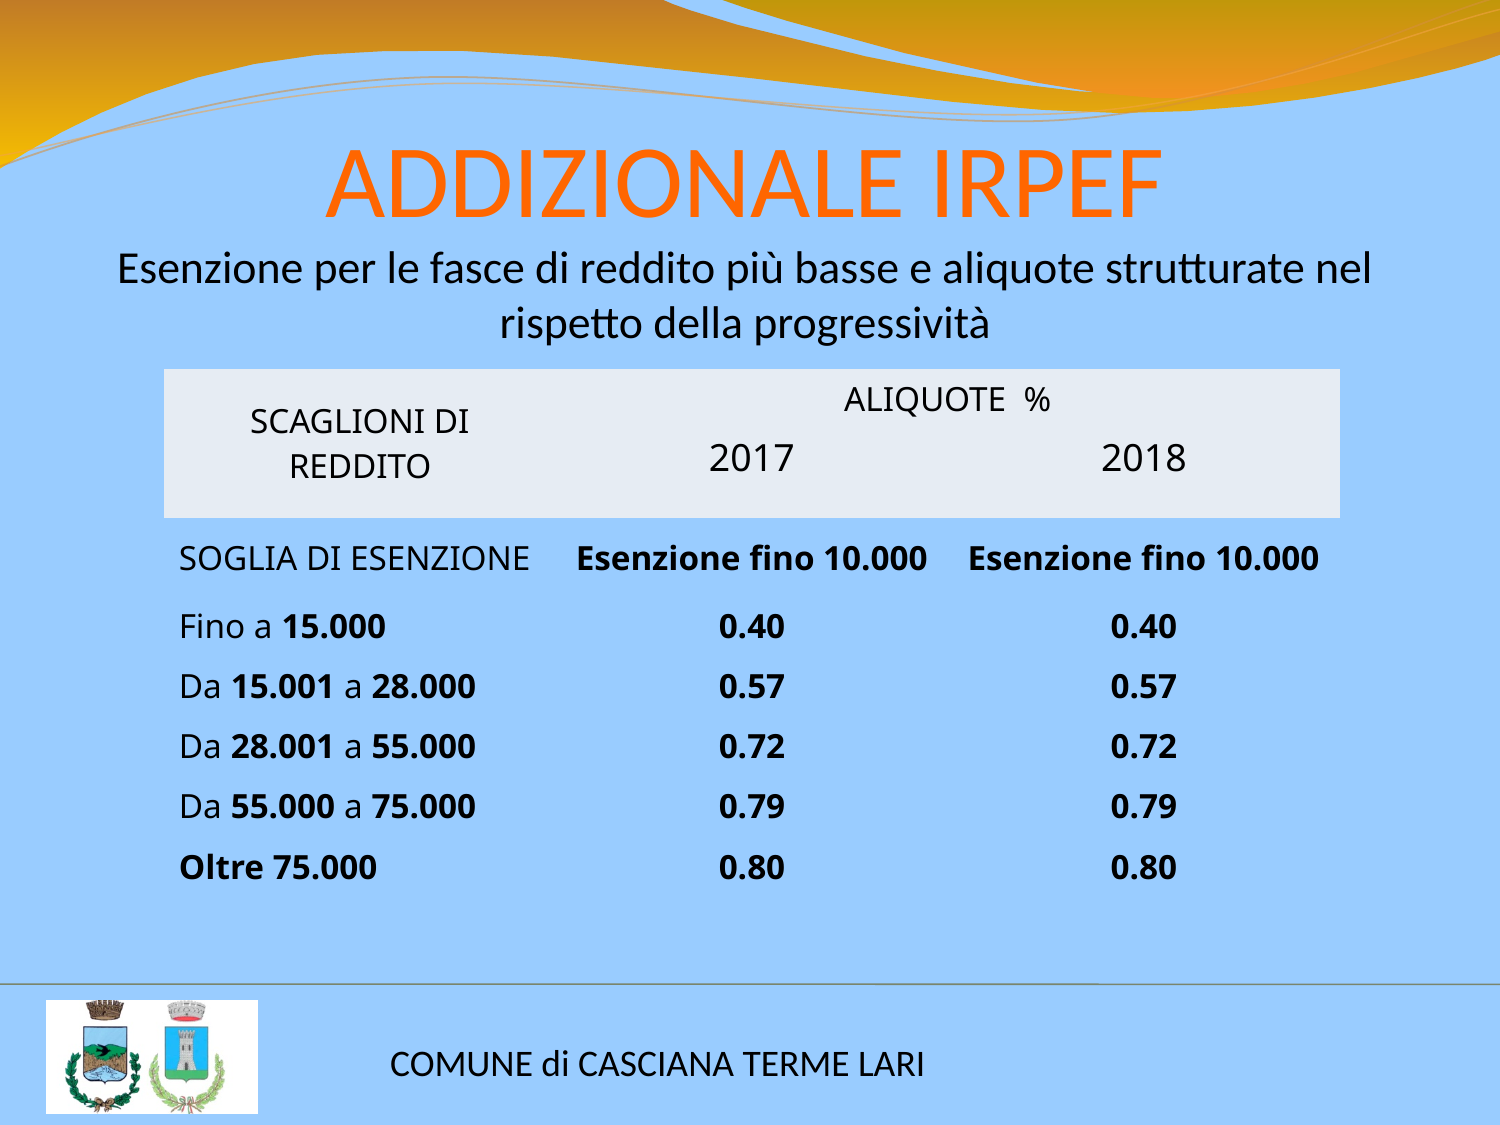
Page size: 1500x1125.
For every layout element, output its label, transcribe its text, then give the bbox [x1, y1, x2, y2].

table_cell Fino a 15.000 [164, 596, 556, 656]
table_cell 2017 [556, 423, 948, 518]
table_cell 0.57 [948, 656, 1340, 716]
table_cell 0.79 [556, 776, 948, 836]
table_cell 0.80 [556, 836, 948, 891]
table_cell Da 15.001 a 28.000 [164, 656, 556, 716]
table_cell Esenzione fino 10.000 [556, 518, 948, 596]
table_cell 0.40 [556, 596, 948, 656]
table_cell 0.57 [556, 656, 948, 716]
text_box COMUNE di CASCIANA TERME LARI [374, 1031, 1500, 1092]
table_cell 2018 [948, 423, 1340, 518]
table_header SCAGLIONI DI REDDITO [164, 369, 556, 518]
table_header ALIQUOTE % [556, 369, 1340, 423]
table_cell 0.80 [948, 836, 1340, 891]
picture [46, 1000, 258, 1114]
table_cell SOGLIA DI ESENZIONE [164, 518, 556, 596]
table_cell Oltre 75.000 [164, 836, 556, 891]
table_cell Da 28.001 a 55.000 [164, 716, 556, 776]
table_cell 0.40 [948, 596, 1340, 656]
table_cell Esenzione fino 10.000 [948, 518, 1340, 596]
title ADDIZIONALE IRPEF Esenzione per le fasce di reddito più basse e aliquote strutturate nel rispetto della progressività [70, 105, 1421, 321]
table_cell 0.72 [556, 716, 948, 776]
table_cell 0.72 [948, 716, 1340, 776]
table_cell 0.79 [948, 776, 1340, 836]
table_cell Da 55.000 a 75.000 [164, 776, 556, 836]
